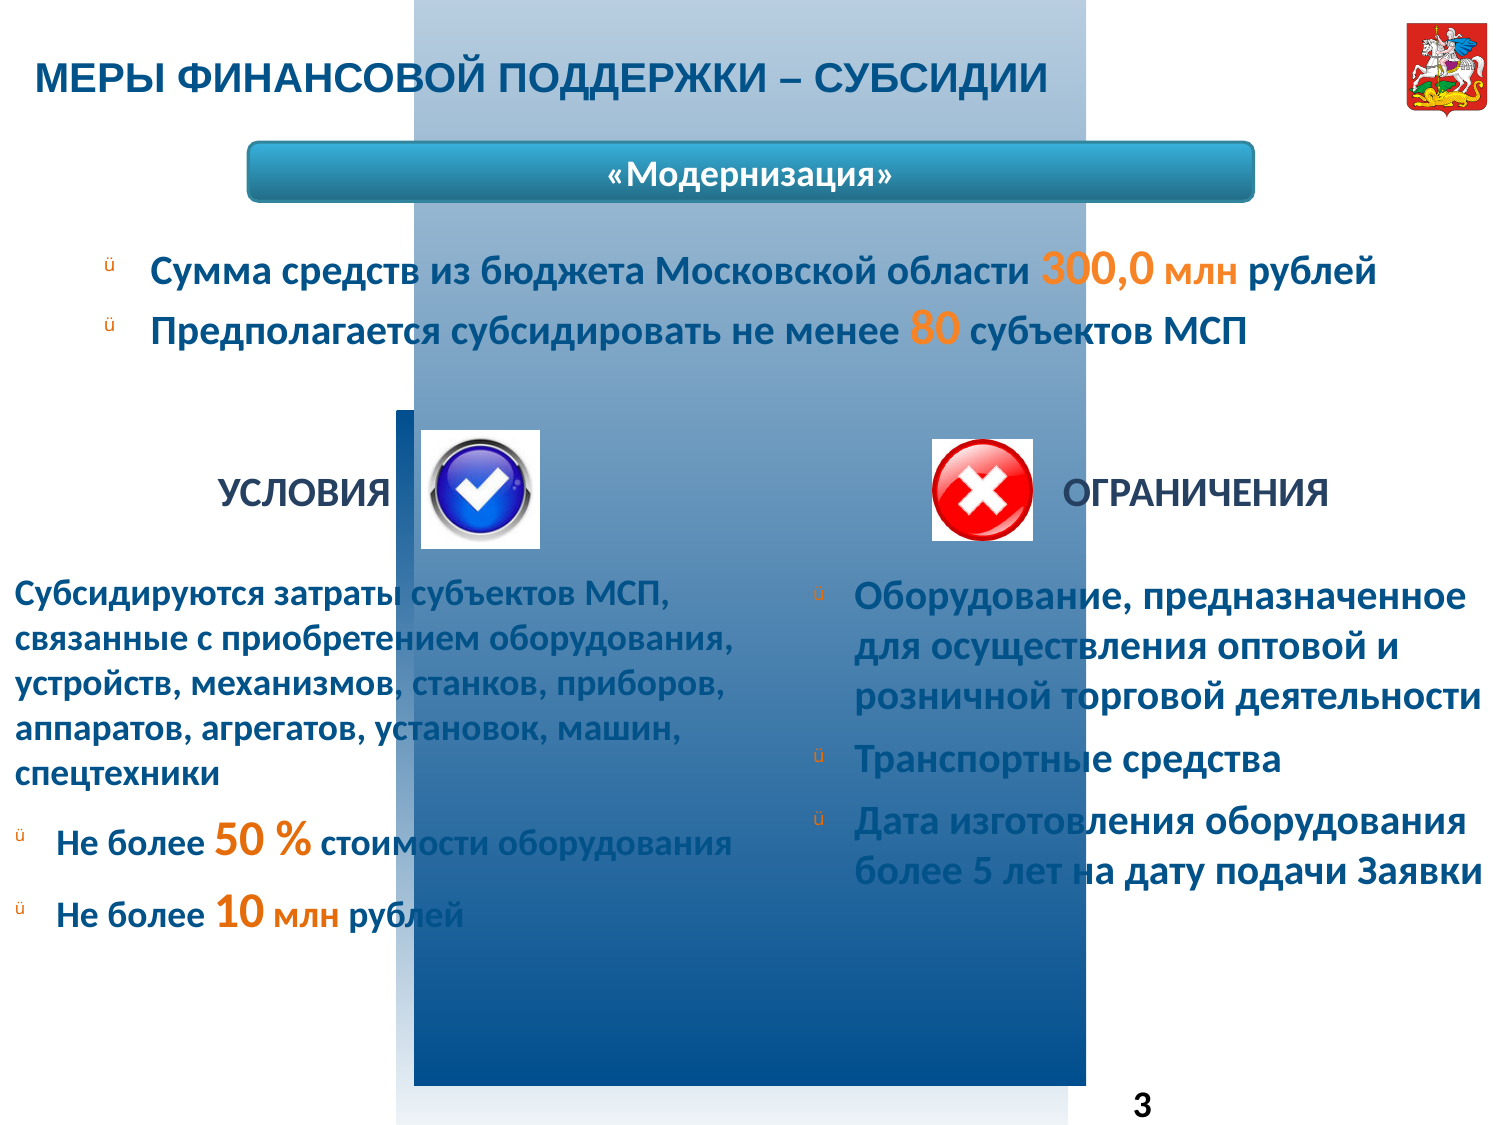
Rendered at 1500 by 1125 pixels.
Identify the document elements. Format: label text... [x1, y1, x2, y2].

title МЕРЫ ФИНАНСОВОЙ ПОДДЕРЖКИ – СУБСИДИИ [19, 43, 1406, 94]
picture [932, 439, 1033, 541]
text_box Оборудование, предназначенное для осуществления оптовой и розничной торговой деятельности Транспортные средства Дата изготовления оборудования более 5 лет на дату подачи Заявки [813, 560, 1499, 901]
picture [421, 430, 540, 550]
text_box Сумма средств из бюджета Московской области 300,0 млн рублей Предполагается субсидировать не менее 80 субъектов МСП [79, 226, 1399, 362]
text_box УСЛОВИЯ [203, 457, 406, 523]
picture [1406, 22, 1490, 121]
slide_number <номер> [1118, 1072, 1469, 1114]
text_box Субсидируются затраты субъектов МСП, связанные с приобретением оборудования, устройств, механизмов, станков, приборов, аппаратов, агрегатов, установок, машин, спецтехники Не более 50 % стоимости оборудования Не более 10 млн рублей [14, 560, 776, 943]
text_box «Модернизация» [248, 142, 1254, 202]
text_box ОГРАНИЧЕНИЯ [1048, 457, 1345, 523]
